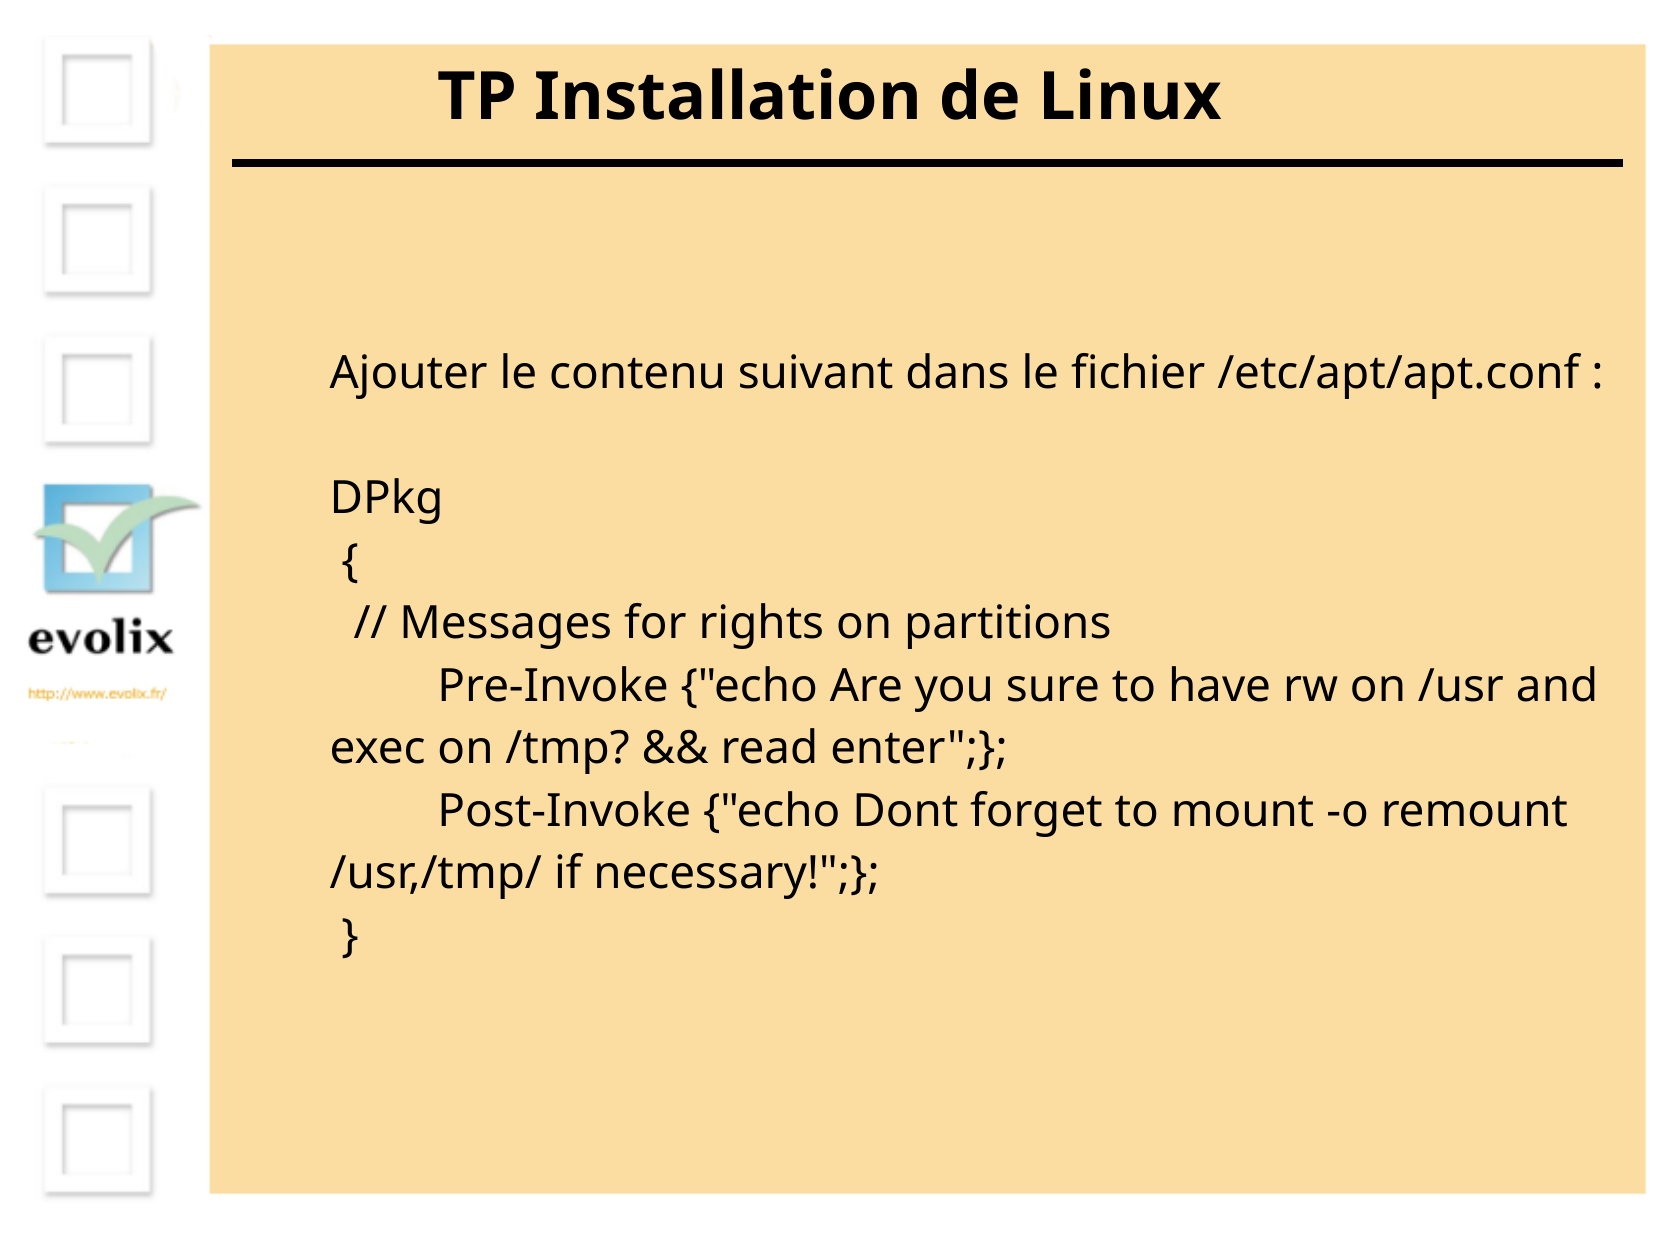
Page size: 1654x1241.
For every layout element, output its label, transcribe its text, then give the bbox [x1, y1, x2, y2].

subtitle Ajouter le contenu suivant dans le fichier /etc/apt/apt.conf : DPkg { // Messages for rights on partitions Pre-Invoke {"echo Are you sure to have rw on /usr and exec on /tmp? && read enter";}; Post-Invoke {"echo Dont forget to mount -o remount /usr,/tmp/ if necessary!";}; } [254, 173, 1640, 1194]
picture [0, 35, 1654, 1204]
title TP Installation de Linux [21, 18, 1638, 169]
